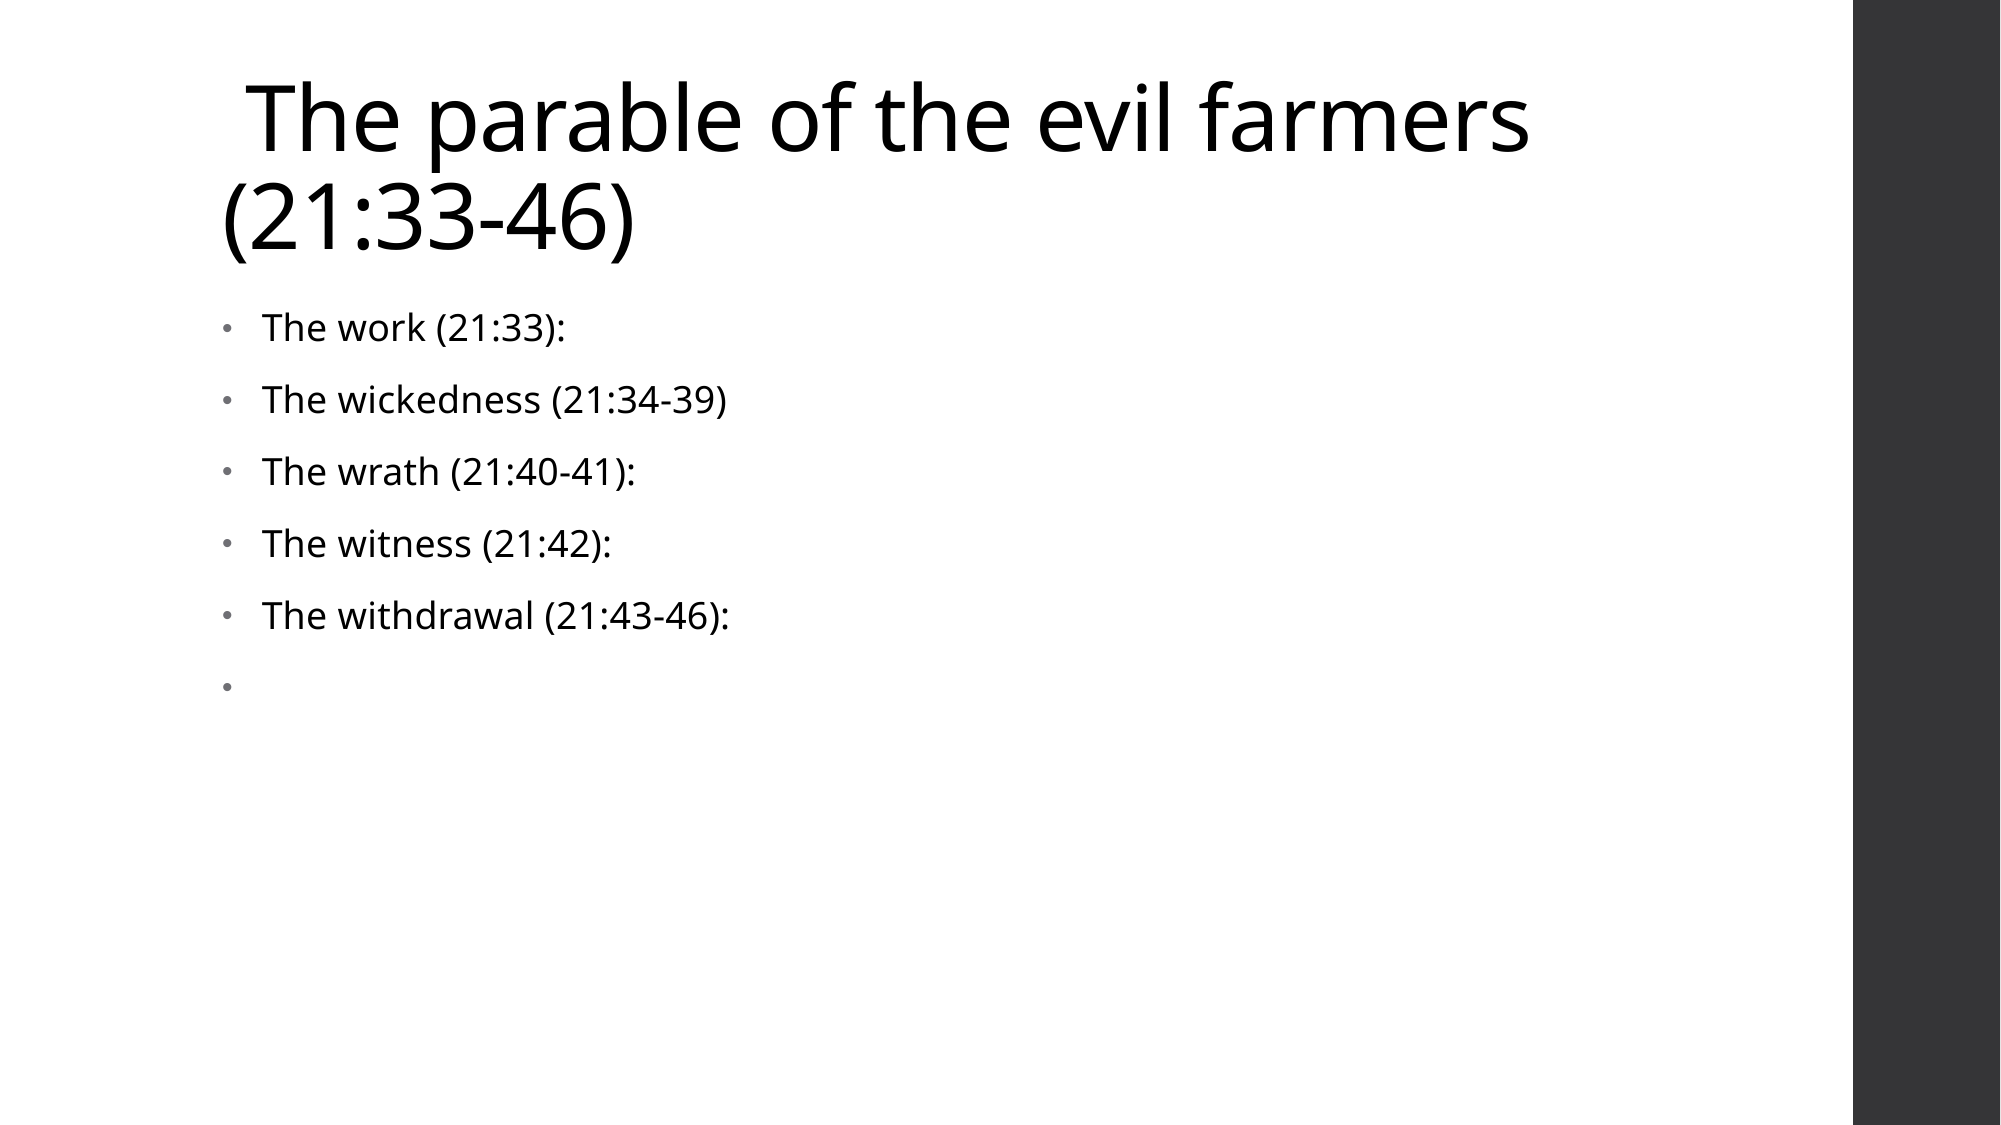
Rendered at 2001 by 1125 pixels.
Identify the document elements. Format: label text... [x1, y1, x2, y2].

list The work (21:33): The wickedness (21:34-39) The wrath (21:40-41): The witness (21:42): The withdrawal (21:43-46): [206, 299, 1617, 1014]
title The parable of the evil farmers (21:33-46) [206, 60, 1797, 278]
